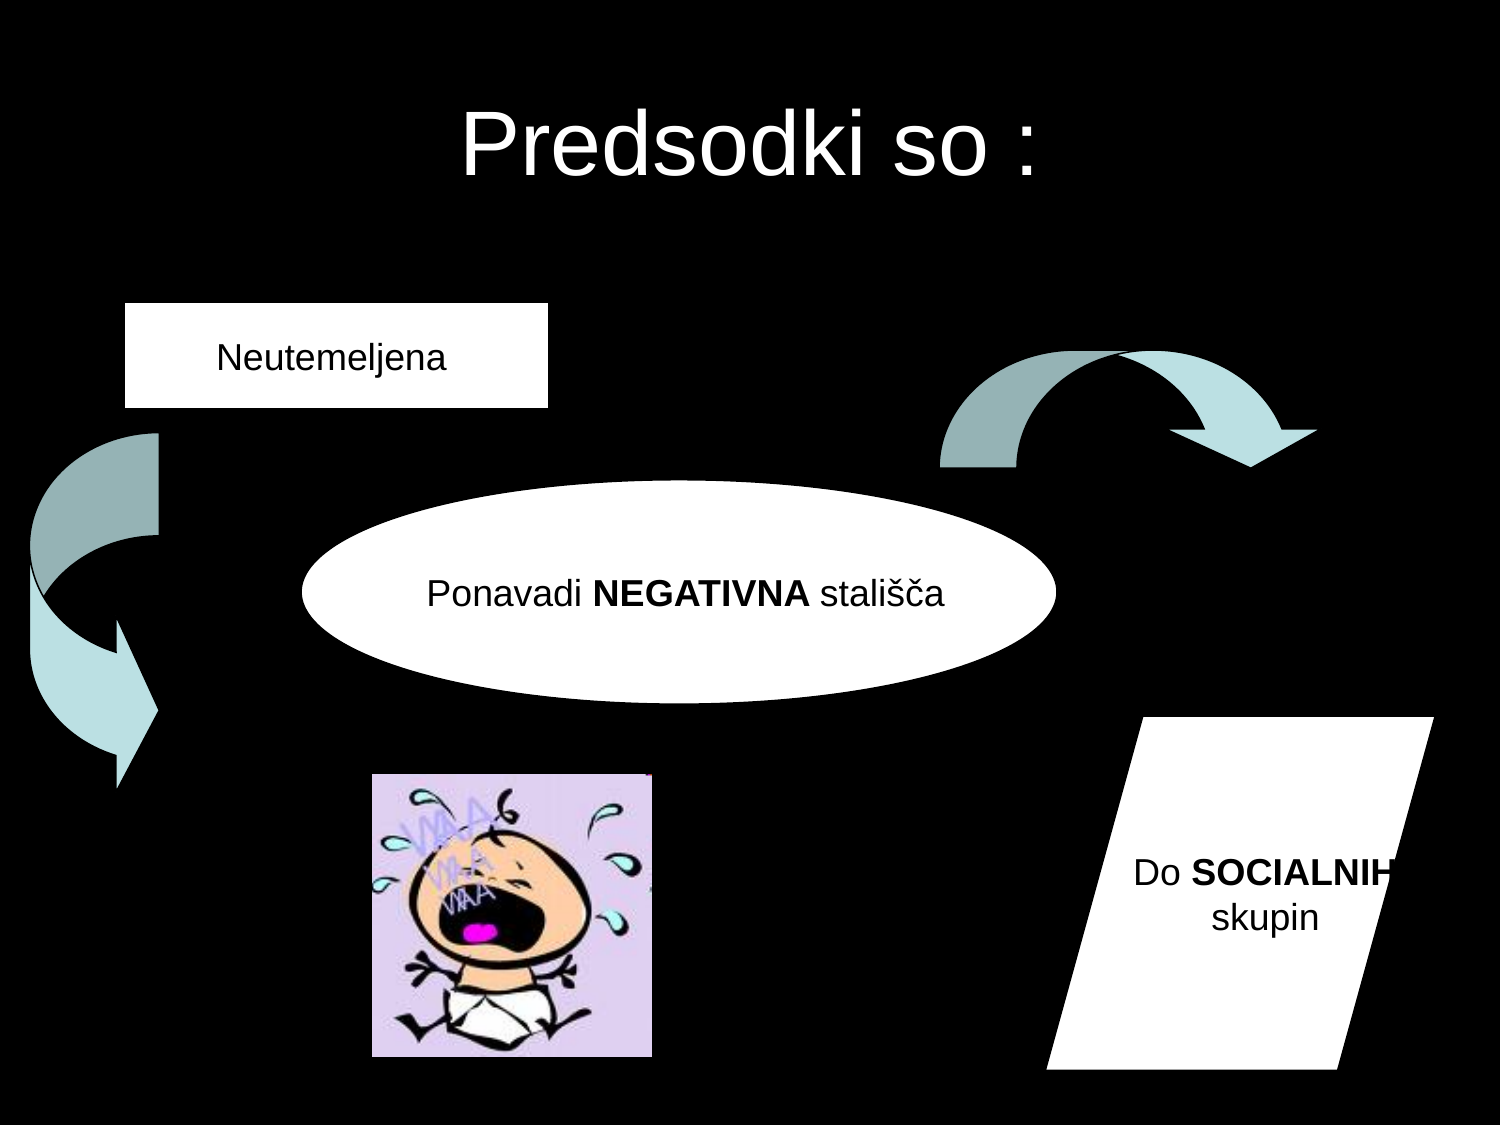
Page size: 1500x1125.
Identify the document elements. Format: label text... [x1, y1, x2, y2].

text_box [939, 350, 1322, 469]
picture [372, 774, 652, 1057]
text_box Do SOCIALNIH skupin [1045, 716, 1436, 1071]
text_box Ponavadi NEGATIVNA stališča [301, 479, 1058, 705]
text_box [29, 432, 160, 793]
title Predsodki so : [75, 45, 1425, 233]
text_box Neutemeljena [123, 302, 550, 409]
